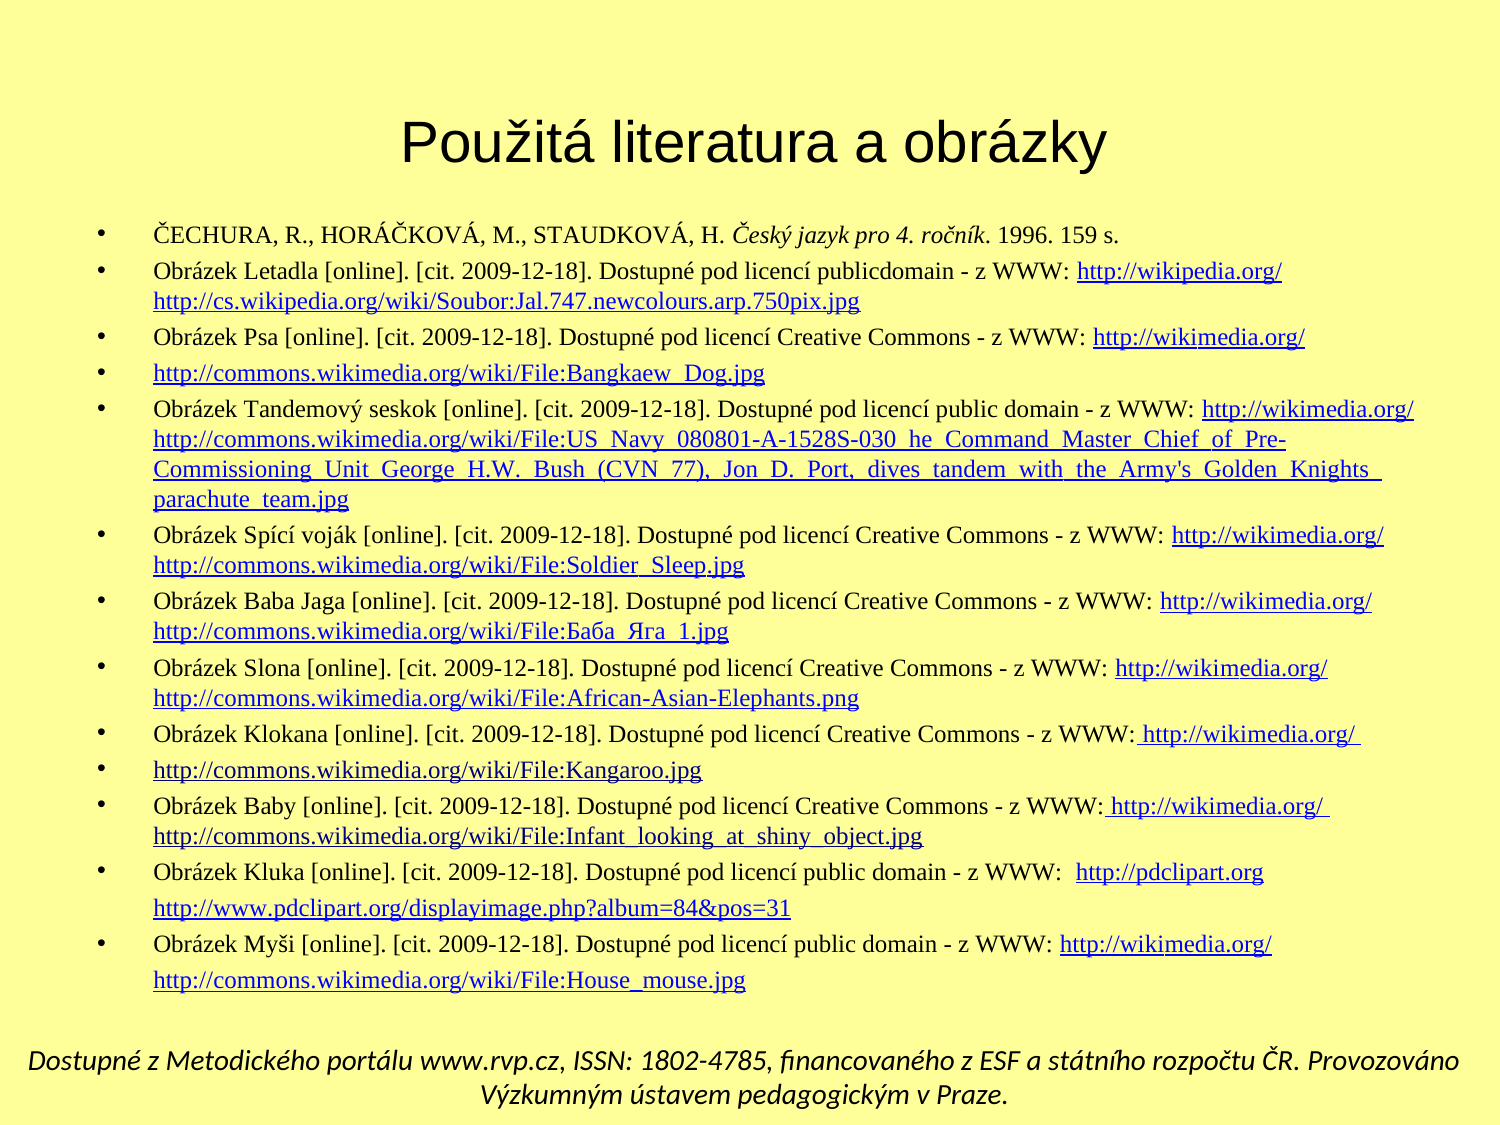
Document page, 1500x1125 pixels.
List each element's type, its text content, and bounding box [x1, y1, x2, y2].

text_box Dostupné z Metodického portálu www.rvp.cz, ISSN: 1802-4785, financovaného z ESF a státního rozpočtu ČR. Provozováno Výzkumným ústavem pedagogickým v Praze. [12, 1033, 1477, 1119]
title Použitá literatura a obrázky [75, 45, 1426, 233]
list ČECHURA, R., HORÁČKOVÁ, M., STAUDKOVÁ, H. Český jazyk pro 4. ročník. 1996. 159 s. Obrázek Letadla [online]. [cit. 2009-12-18]. Dostupné pod licencí publicdomain - z WWW: http://wikipedia.org/ http://cs.wikipedia.org/wiki/Soubor:Jal.747.newcolours.arp.750pix.jpg Obrázek Psa [online]. [cit. 2009-12-18]. Dostupné pod licencí Creative Commons - z WWW: http://wikimedia.org/ http://commons.wikimedia.org/wiki/File:Bangkaew_Dog.jpg Obrázek Tandemový seskok [online]. [cit. 2009-12-18]. Dostupné pod licencí public domain - z WWW: http://wikimedia.org/ http://commons.wikimedia.org/wiki/File:US_Navy_080801-A-1528S-030_he_Command_Master_Chief_of_Pre-Commissioning_Unit_George_H.W._Bush_(CVN_77),_Jon_D._Port,_dives_tandem_with_the_Army's_Golden_Knights_parachute_team.jpg Obrázek Spící voják [online]. [cit. 2009-12-18]. Dostupné pod licencí Creative Commons - z WWW: http://wikimedia.org/ http://commons.wikimedia.org/wiki/File:Soldier_Sleep.jpg Obrázek Baba Jaga [online]. [cit. 2009-12-18]. Dostupné pod licencí Creative Commons - z WWW: http://wikimedia.org/ http://commons.wikimedia.org/wiki/File:Баба_Яга_1.jpg Obrázek Slona [online]. [cit. 2009-12-18]. Dostupné pod licencí Creative Commons - z WWW: http://wikimedia.org/ http://commons.wikimedia.org/wiki/File:African-Asian-Elephants.png Obrázek Klokana [online]. [cit. 2009-12-18]. Dostupné pod licencí Creative Commons - z WWW: http://wikimedia.org/ http://commons.wikimedia.org/wiki/File:Kangaroo.jpg Obrázek Baby [online]. [cit. 2009-12-18]. Dostupné pod licencí Creative Commons - z WWW: http://wikimedia.org/ http://commons.wikimedia.org/wiki/File:Infant_looking_at_shiny_object.jpg Obrázek Kluka [online]. [cit. 2009-12-18]. Dostupné pod licencí public domain - z WWW: http://pdclipart.org http://www.pdclipart.org/displayimage.php?album=84&pos=31 Obrázek Myši [online]. [cit. 2009-12-18]. Dostupné pod licencí public domain - z WWW: http://wikimedia.org/ http://commons.wikimedia.org/wiki/File:House_mouse.jpg [82, 210, 1433, 1033]
